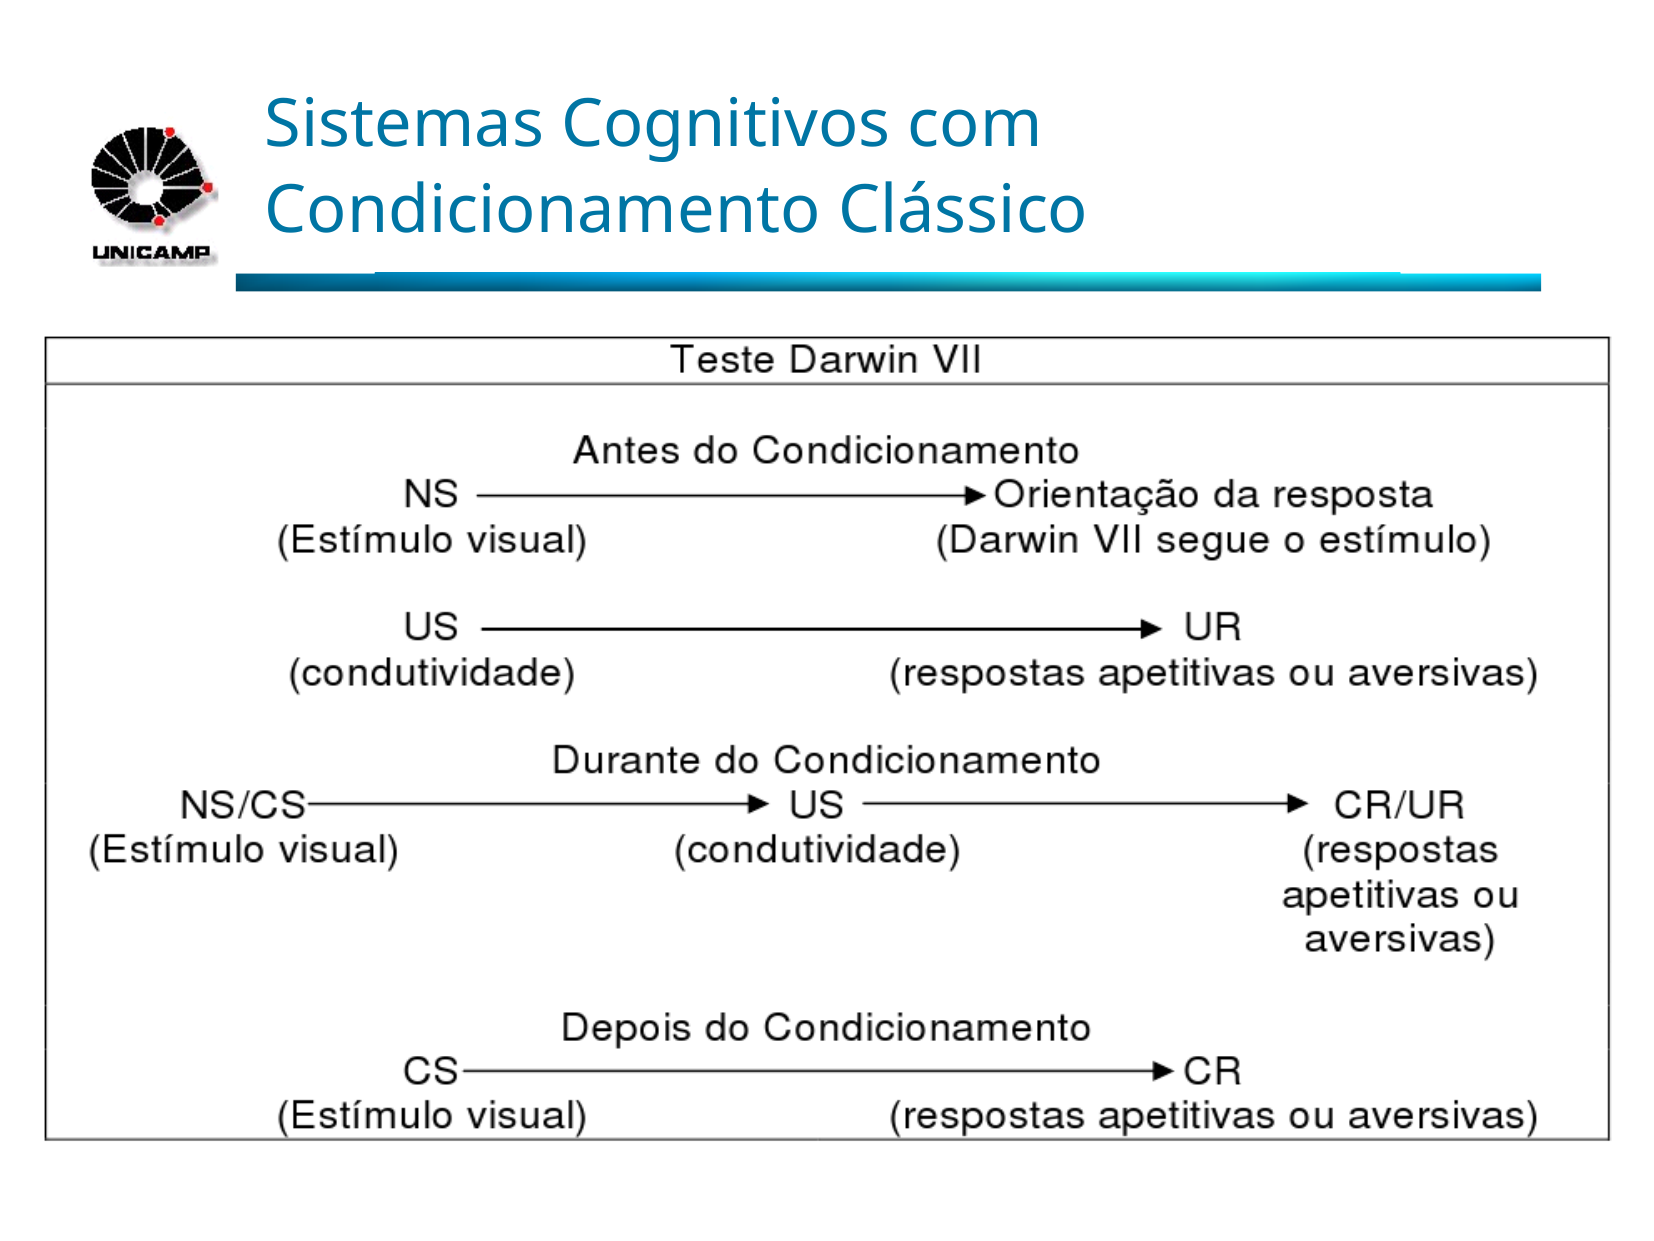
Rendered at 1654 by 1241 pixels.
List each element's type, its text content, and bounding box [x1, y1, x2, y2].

picture [30, 326, 1625, 1152]
title Sistemas Cognitivos com Condicionamento Clássico [264, 42, 1534, 250]
picture [125, 272, 1654, 295]
